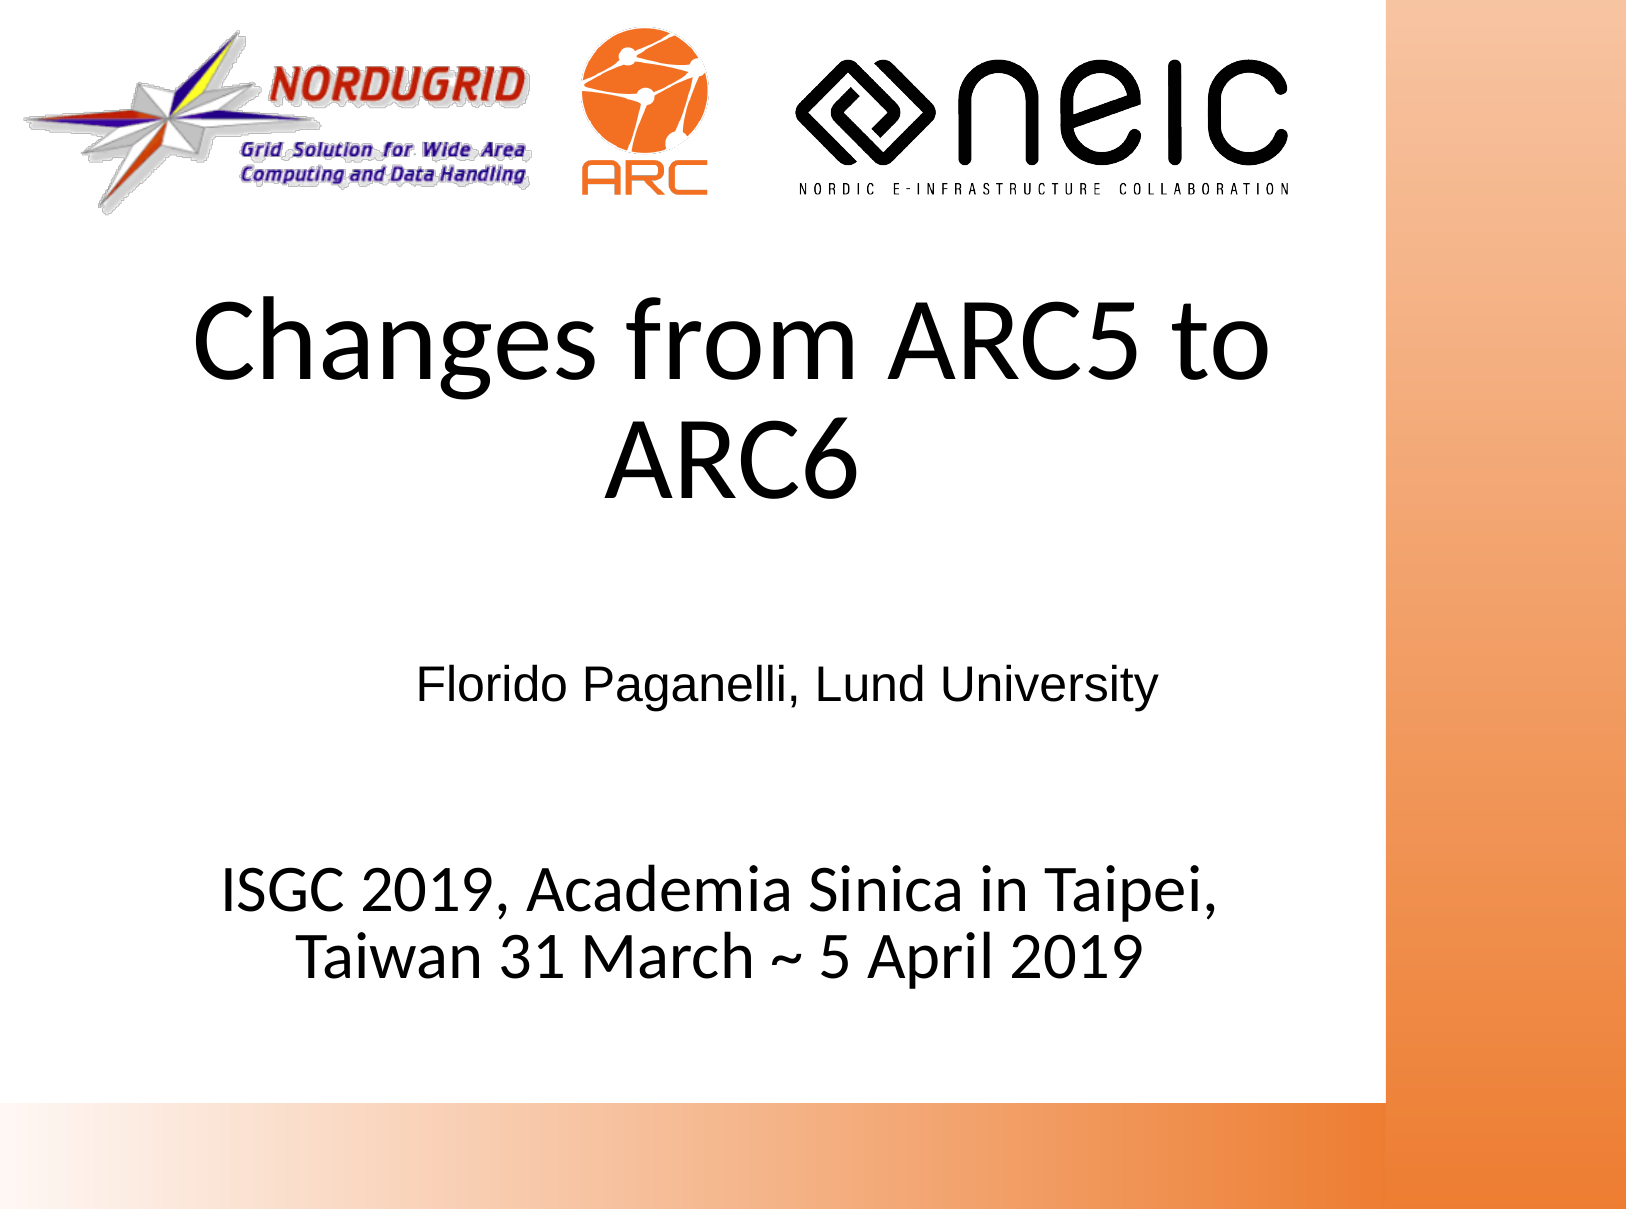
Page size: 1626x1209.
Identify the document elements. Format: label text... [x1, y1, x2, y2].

text_box ISGC 2019, Academia Sinica in Taipei, Taiwan 31 March ~ 5 April 2019 [120, 854, 1321, 1081]
title Changes from ARC5 to ARC6 [60, 289, 1405, 529]
subtitle Florido Paganelli, Lund University [285, 605, 1291, 762]
picture [17, 21, 540, 218]
picture [580, 26, 709, 195]
picture [795, 59, 1288, 196]
